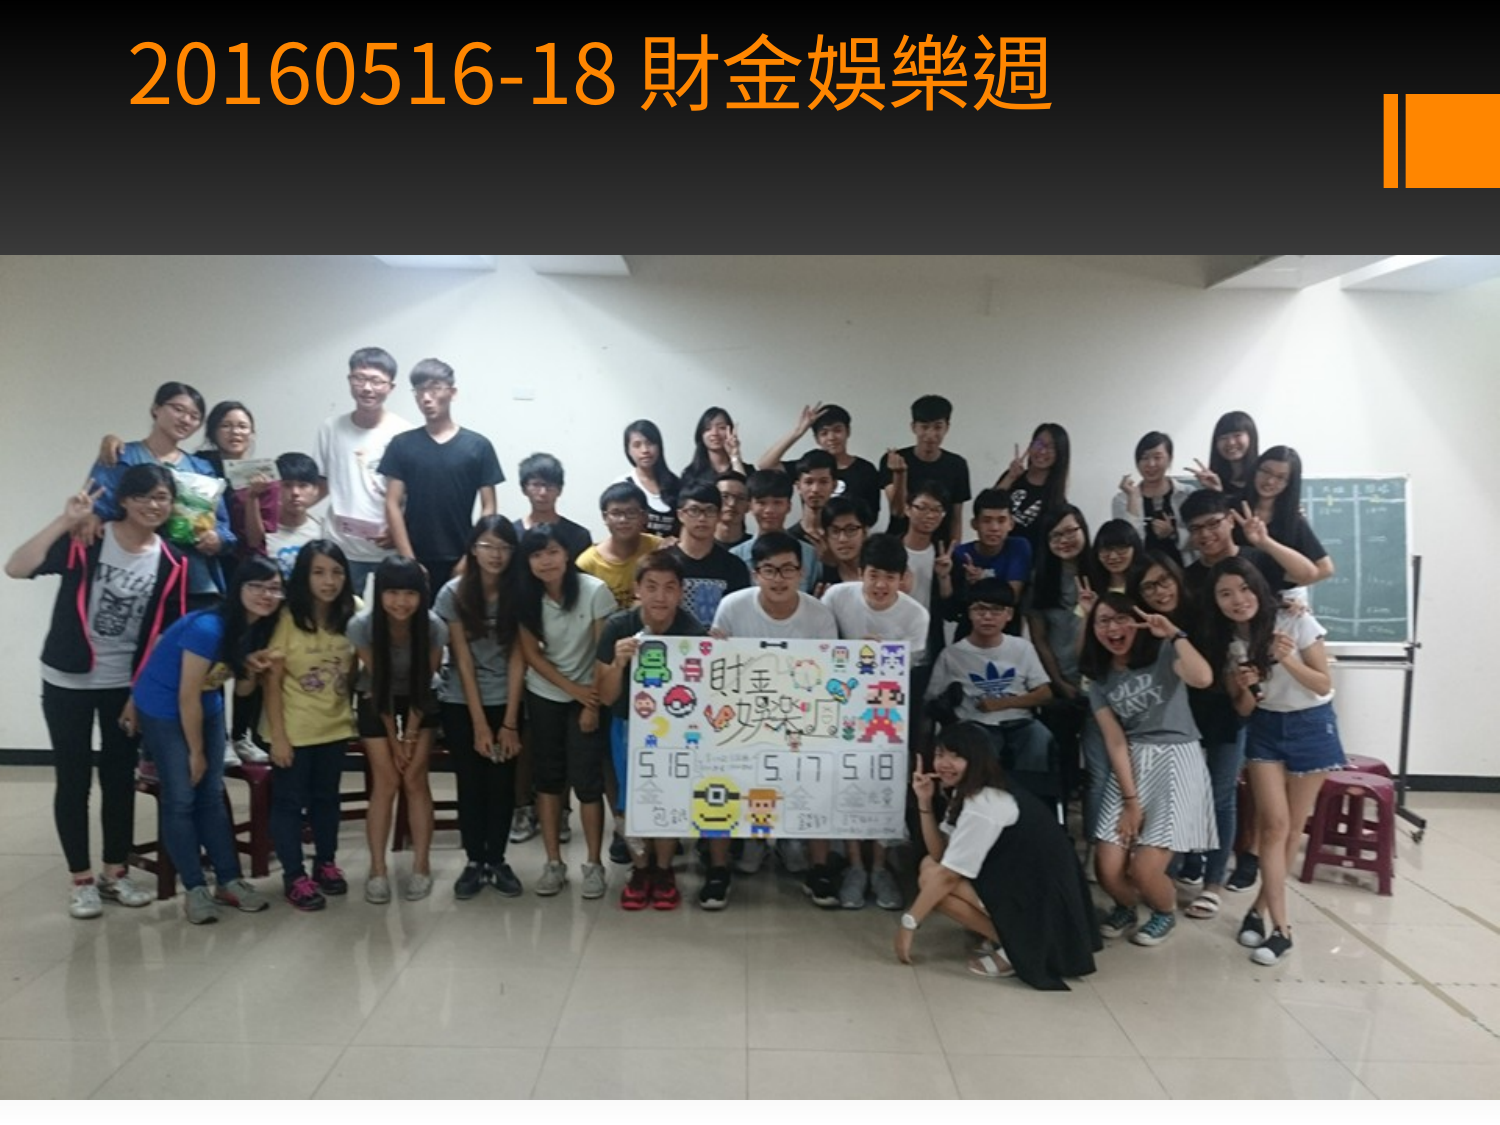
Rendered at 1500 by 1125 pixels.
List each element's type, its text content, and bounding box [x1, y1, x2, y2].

title 20160516-18財金娛樂週 [112, 14, 1388, 255]
picture [0, 255, 1500, 1100]
